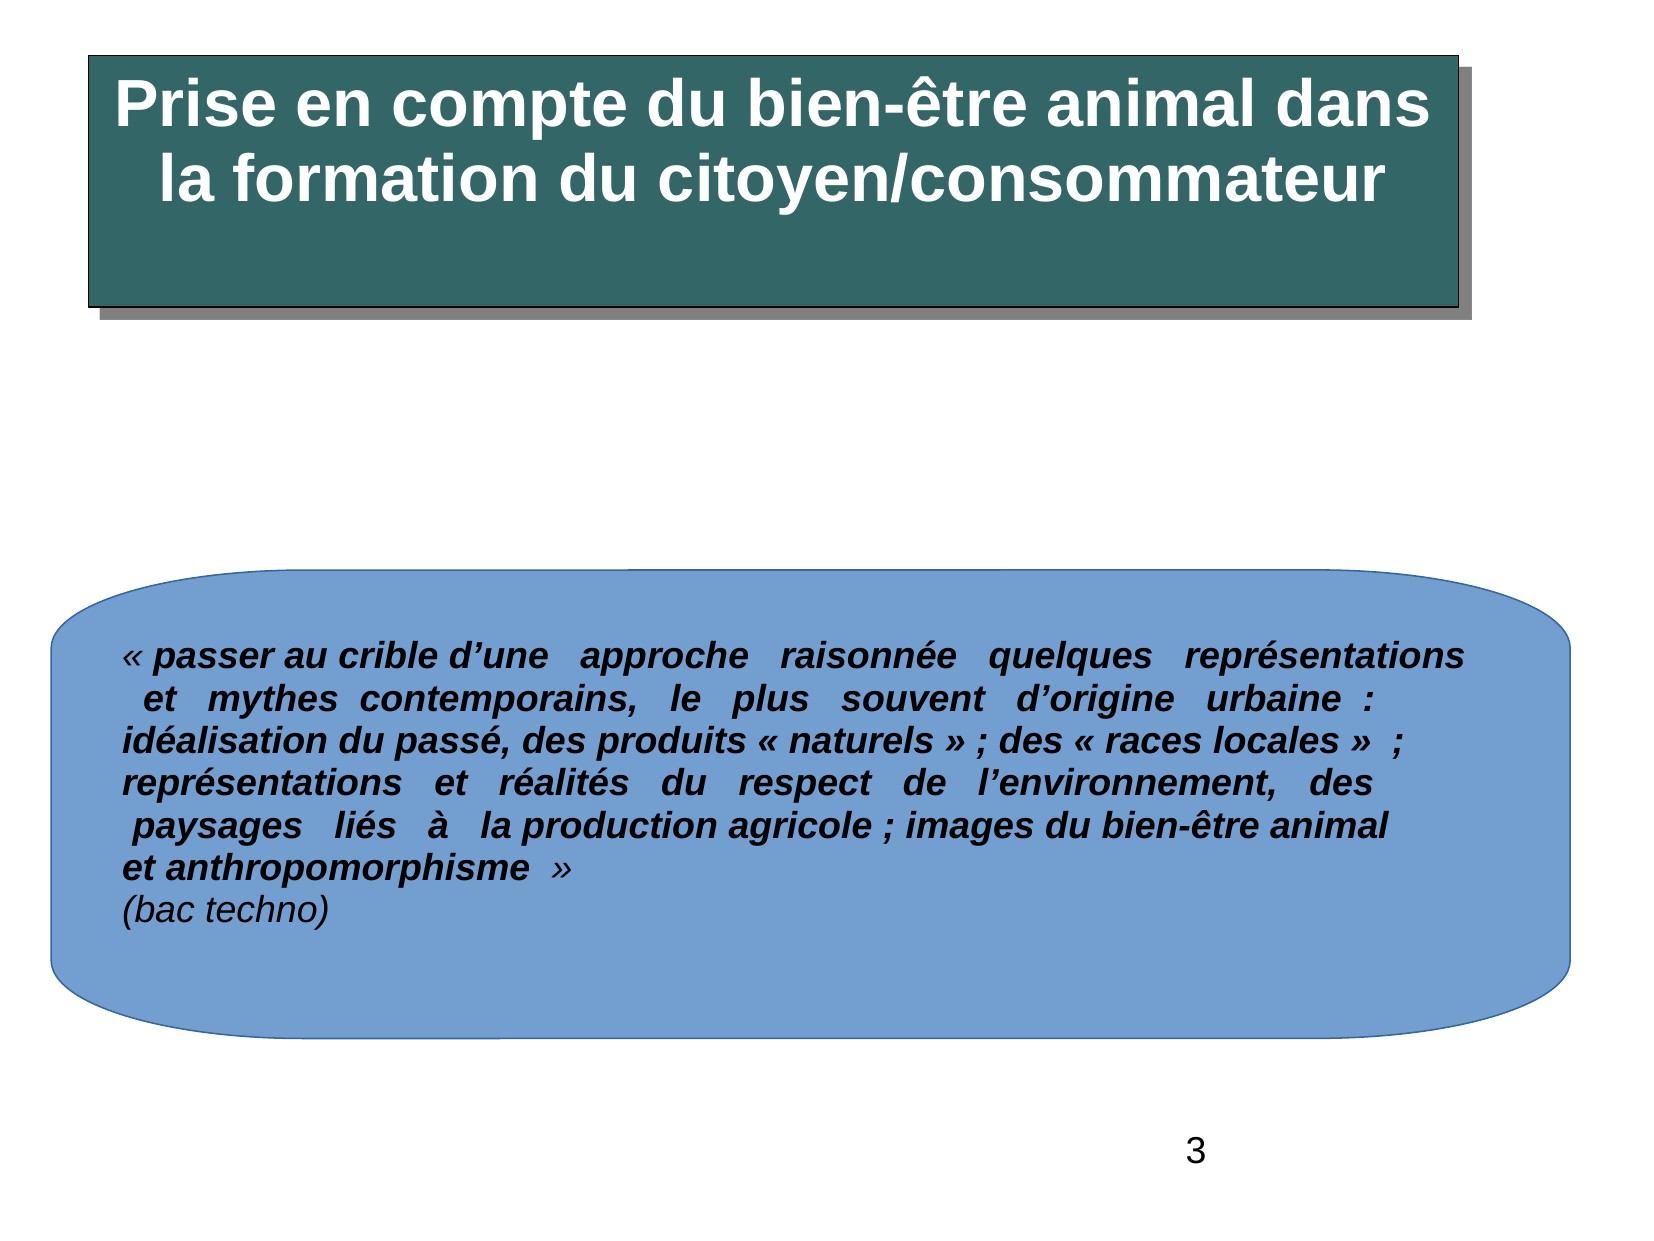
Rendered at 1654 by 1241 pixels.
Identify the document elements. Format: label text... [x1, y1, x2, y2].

text_box « passer au crible d’une approche raisonnée quelques représentations et mythes contemporains, le plus souvent d’origine urbaine : idéalisation du passé, des produits « naturels » ; des « races locales » ; représentations et réalités du respect de l’environnement, des paysages liés à la production agricole ; images du bien-être animal et anthropomorphisme » (bac techno) [51, 569, 1571, 1039]
text_box Prise en compte du bien-être animal dans la formation du citoyen/consommateur [88, 55, 1459, 308]
